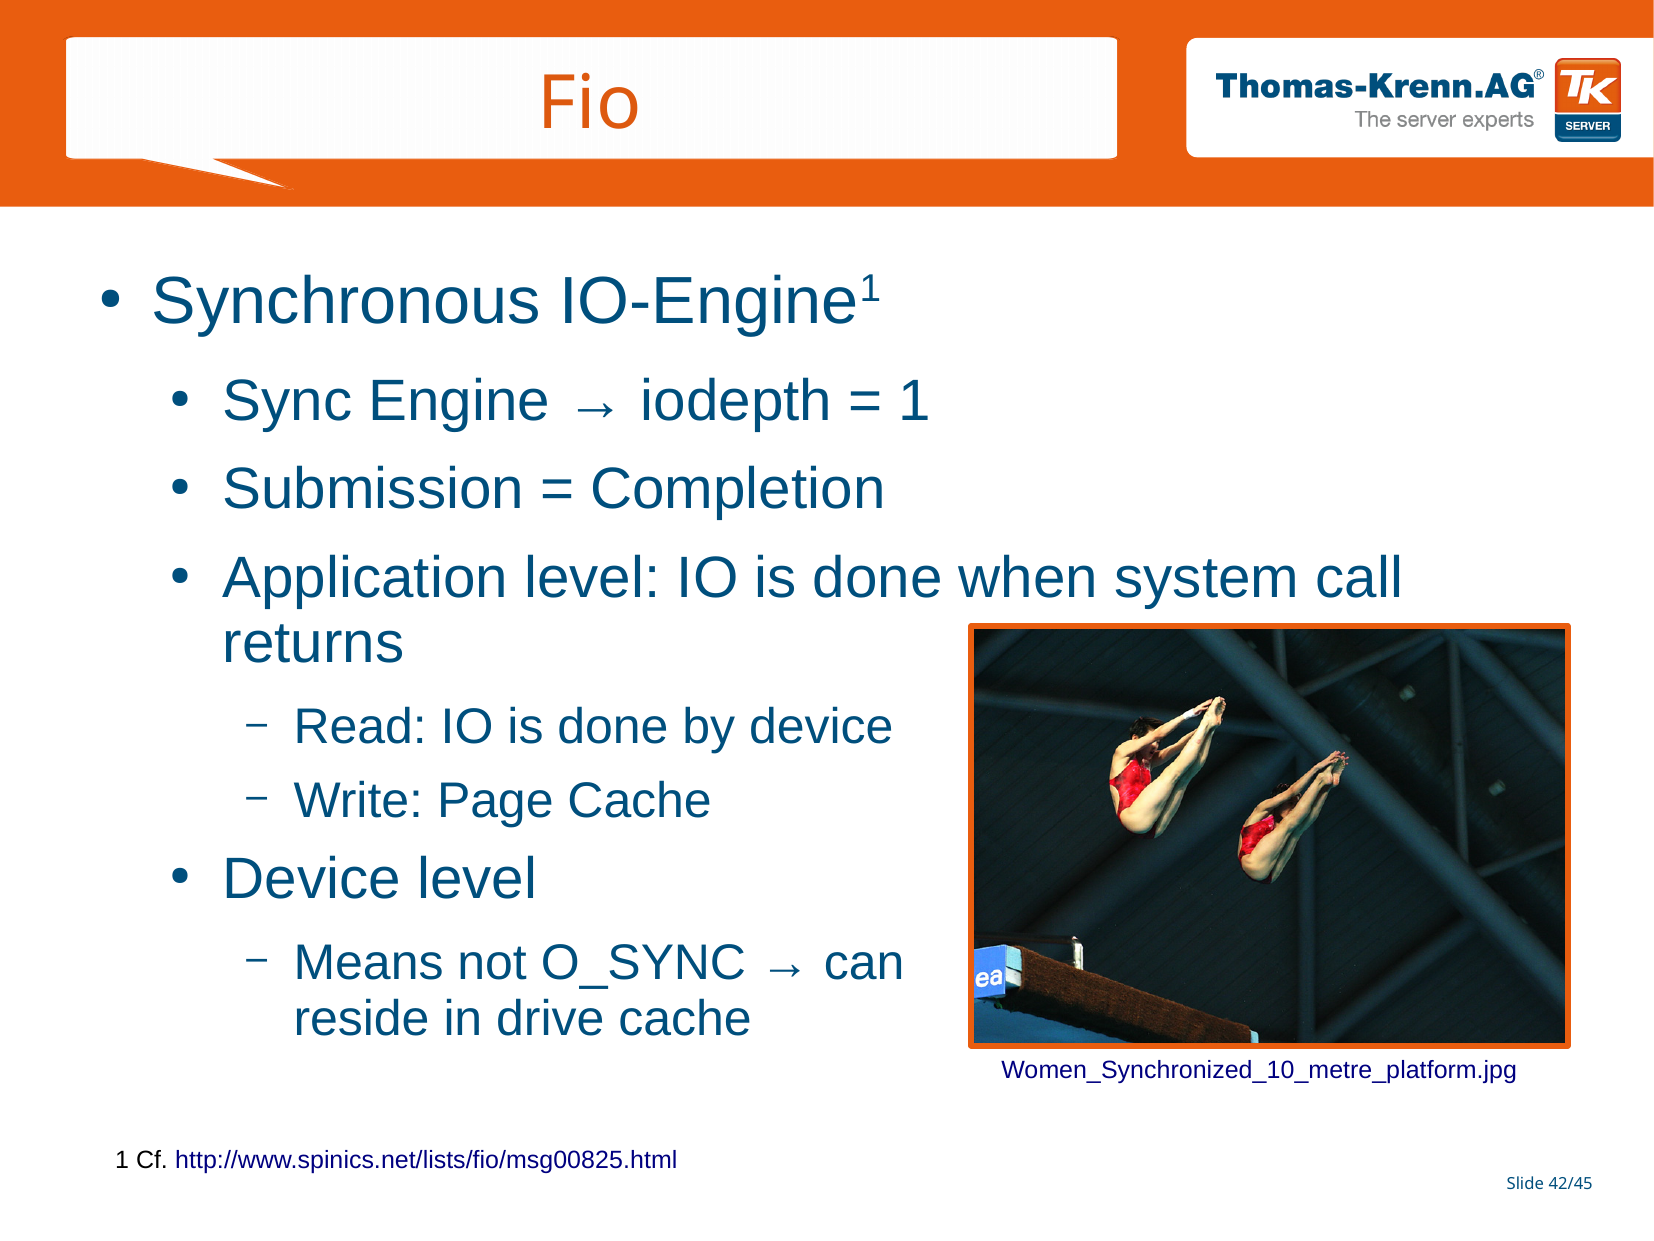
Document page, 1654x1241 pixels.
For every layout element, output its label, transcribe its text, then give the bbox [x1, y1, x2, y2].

picture [974, 629, 1565, 1043]
picture [1216, 58, 1621, 142]
list Synchronous IO-Engine1 Sync Engine → iodepth = 1 Submission = Completion Application level: IO is done when system call returns Read: IO is done by device Write: Page Cache Device level Means not O_SYNC → can reside in drive cache [81, 263, 1570, 1092]
text_box 1 Cf. http://www.spinics.net/lists/fio/msg00825.html [100, 1138, 1229, 1182]
text_box Women_Synchronized_10_metre_platform.jpg [986, 1048, 1575, 1091]
title Fio [69, 35, 1110, 165]
picture [63, 36, 1120, 190]
